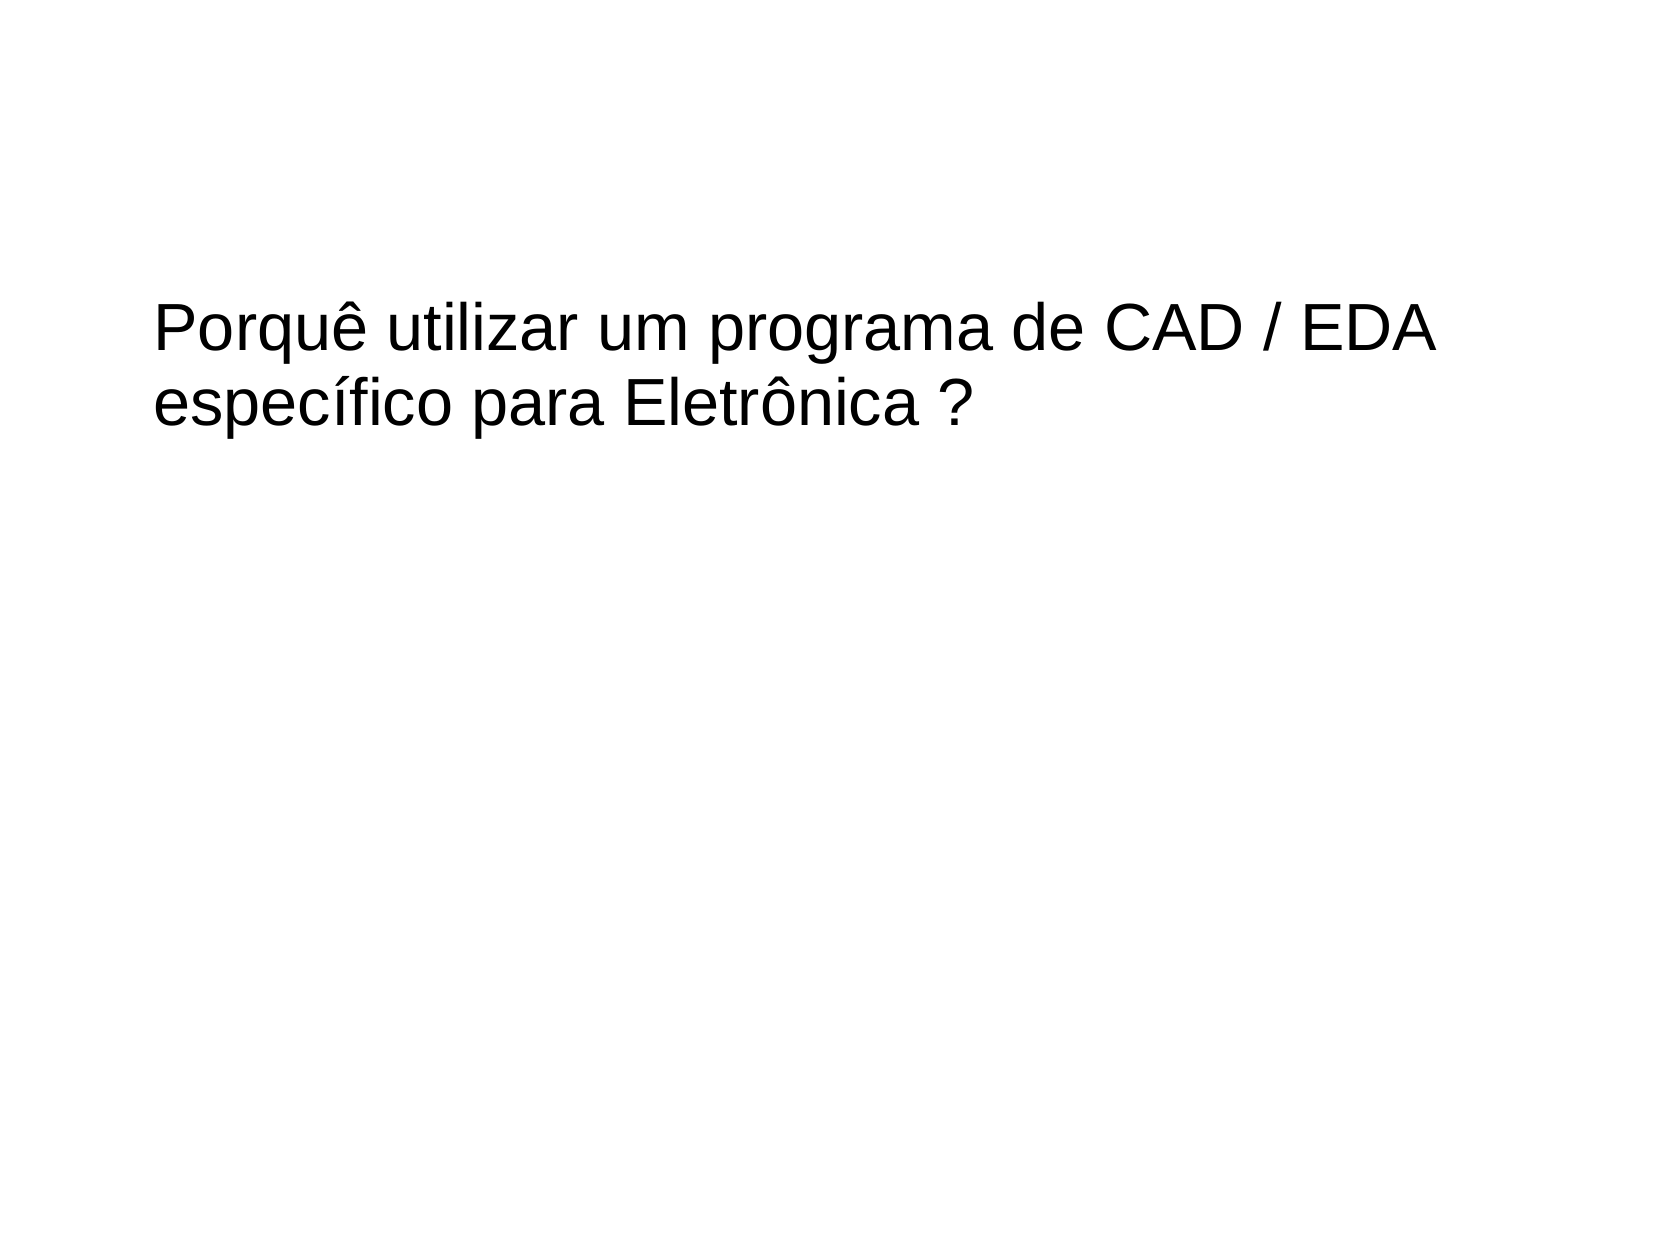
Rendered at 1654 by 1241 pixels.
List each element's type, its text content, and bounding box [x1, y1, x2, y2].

list Porquê utilizar um programa de CAD / EDA específico para Eletrônica ? [82, 290, 1571, 1010]
